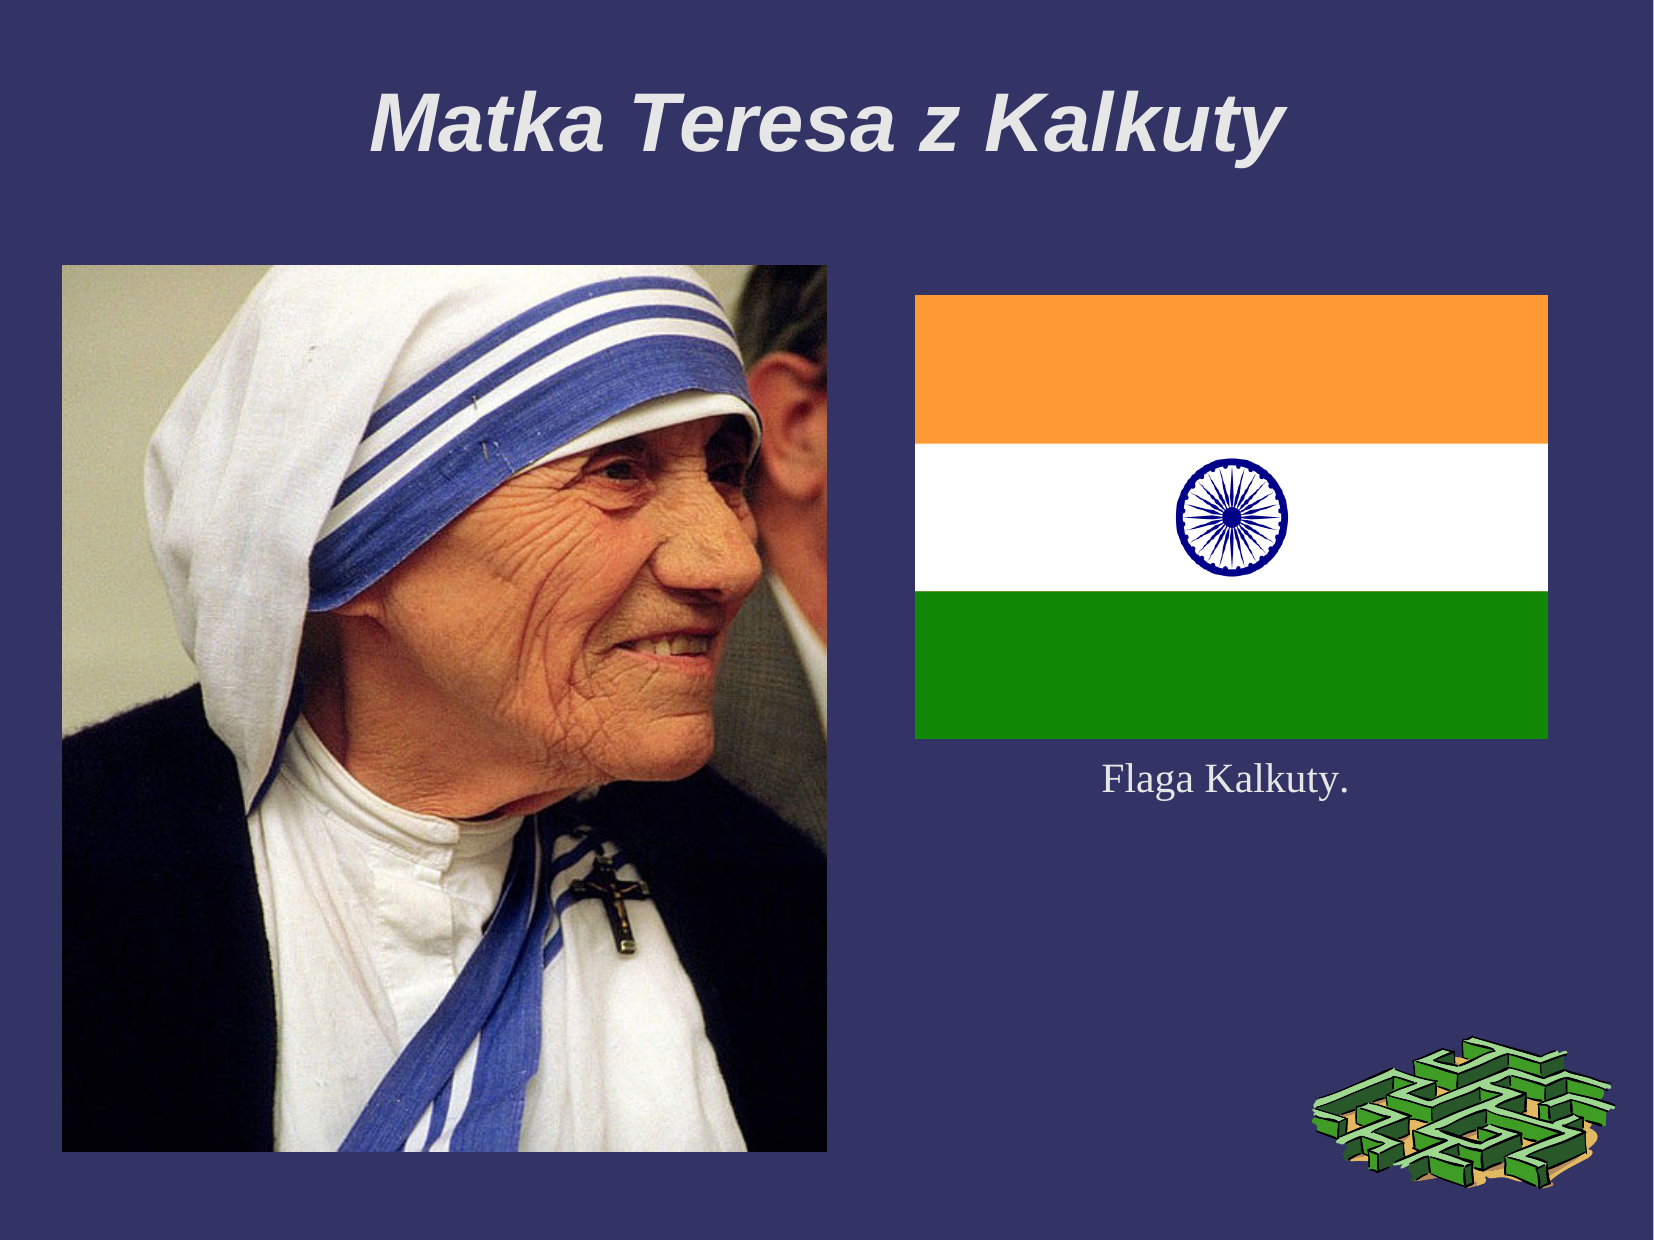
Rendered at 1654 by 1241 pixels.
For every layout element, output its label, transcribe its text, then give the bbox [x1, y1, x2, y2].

picture [915, 295, 1548, 364]
title Matka Teresa z Kalkuty [121, 19, 1534, 227]
subtitle Flaga Kalkuty. [178, 364, 1570, 1147]
picture [62, 265, 827, 1152]
